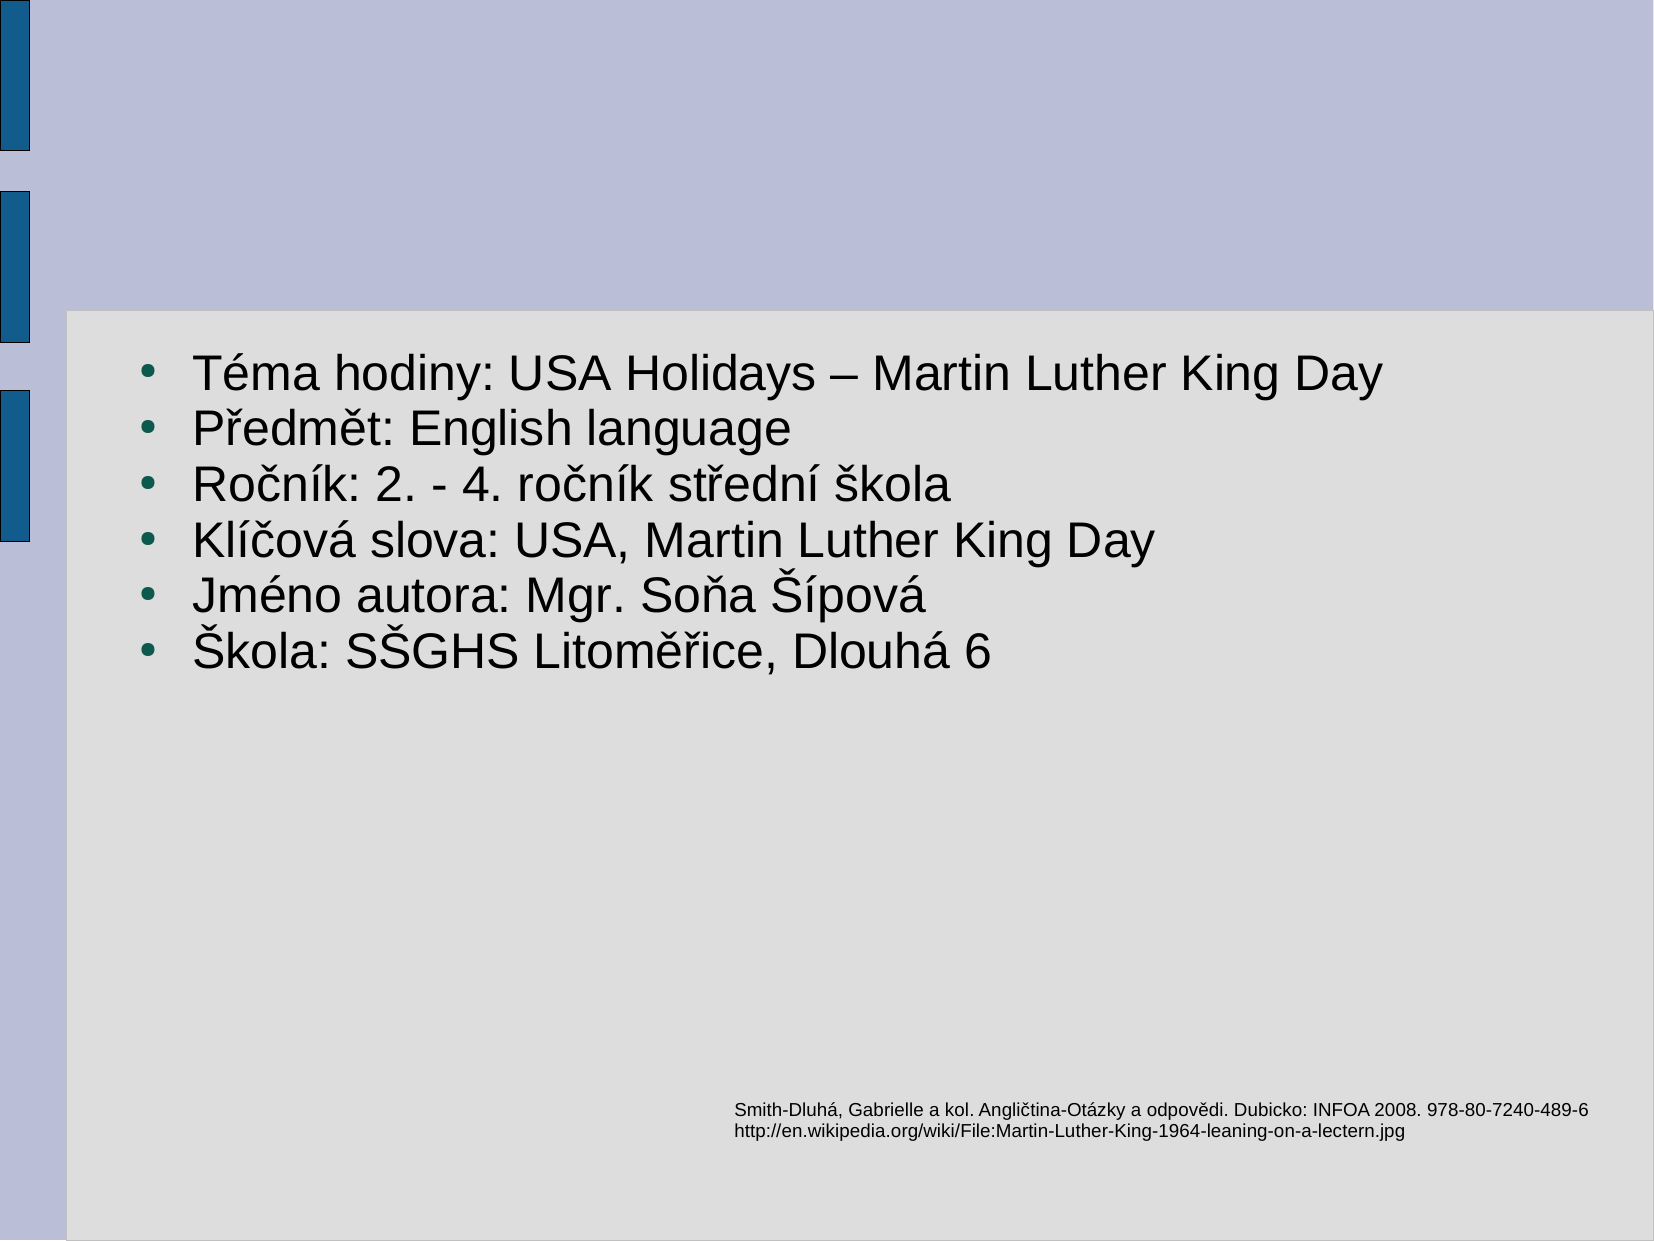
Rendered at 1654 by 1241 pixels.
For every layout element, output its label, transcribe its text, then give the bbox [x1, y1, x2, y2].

list Téma hodiny: USA Holidays – Martin Luther King Day Předmět: English language Ročník: 2. - 4. ročník střední škola Klíčová slova: USA, Martin Luther King Day Jméno autora: Mgr. Soňa Šípová Škola: SŠGHS Litoměřice, Dlouhá 6 [121, 344, 1534, 1127]
text_box Smith-Dluhá, Gabrielle a kol. Angličtina-Otázky a odpovědi. Dubicko: INFOA 2008. 978-80-7240-489-6 http://en.wikipedia.org/wiki/File:Martin-Luther-King-1964-leaning-on-a-lectern.jpg [719, 1071, 1625, 1232]
